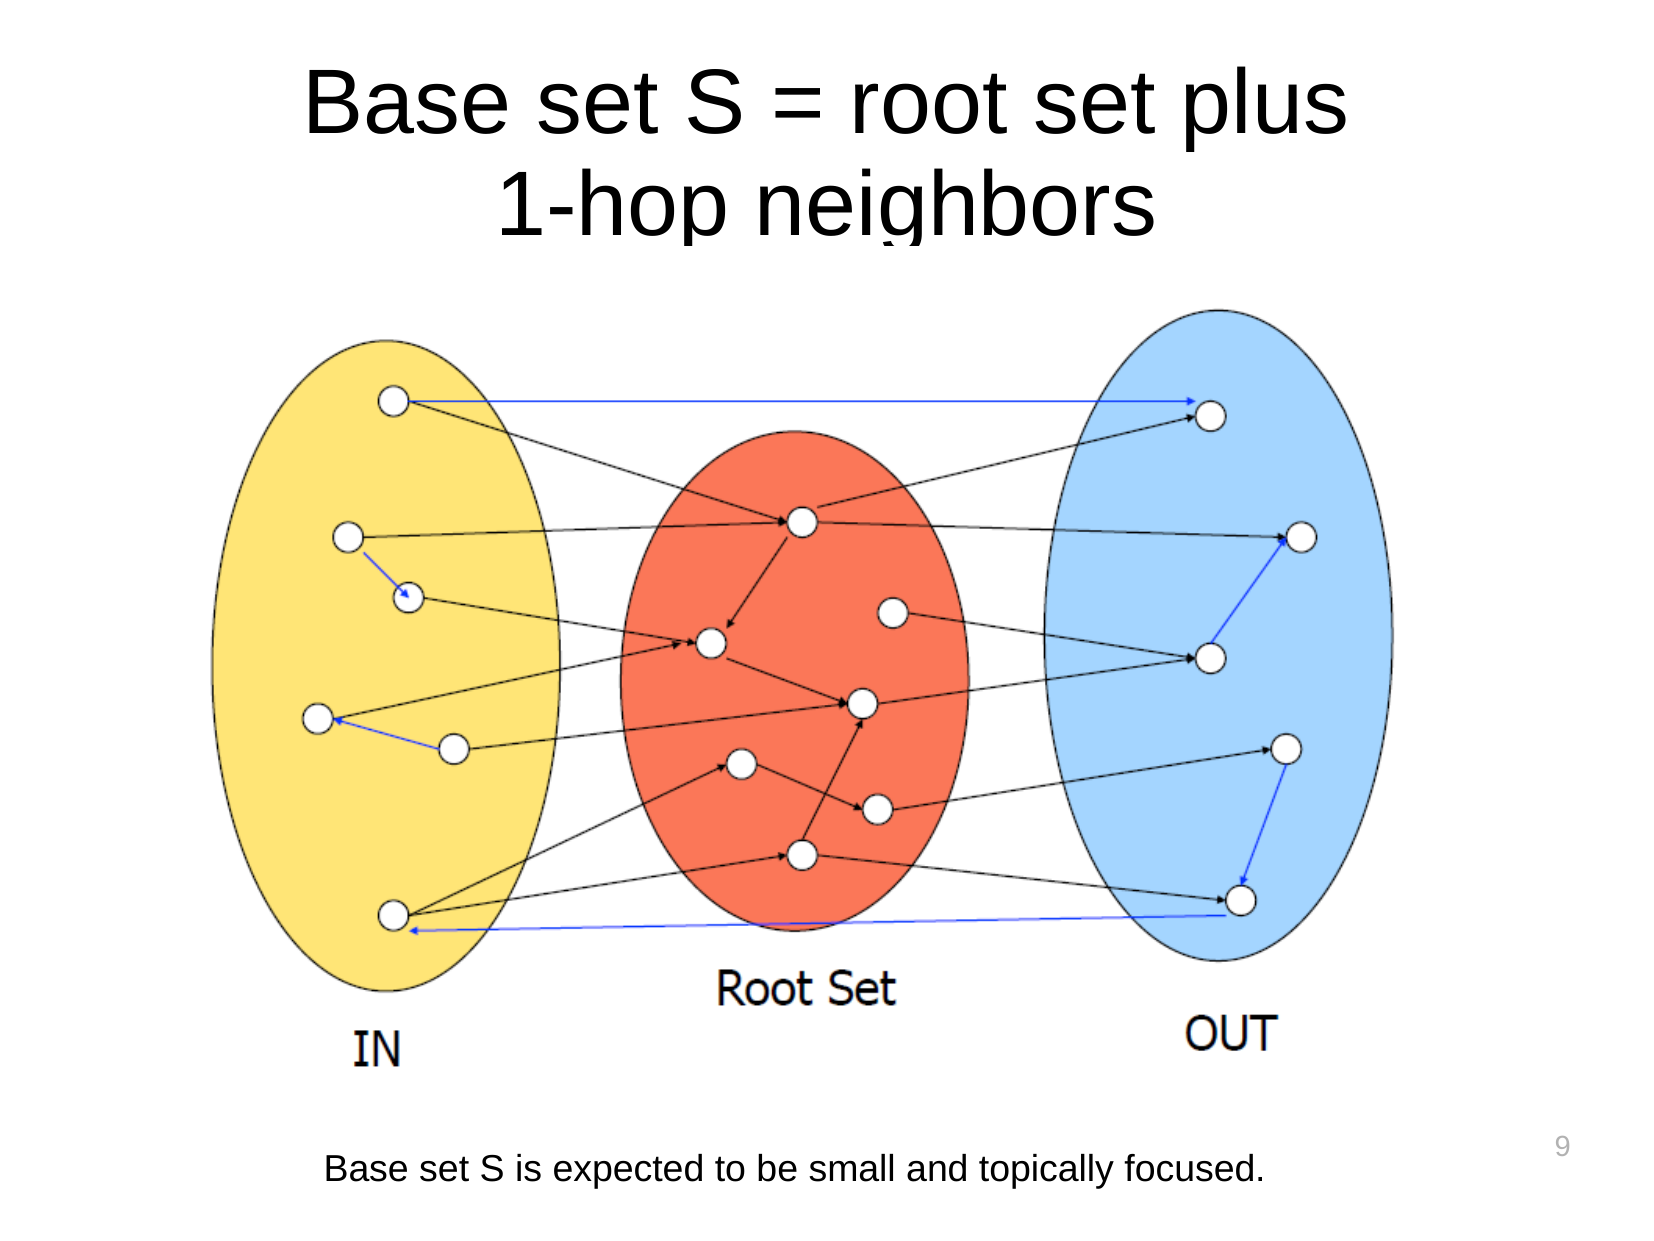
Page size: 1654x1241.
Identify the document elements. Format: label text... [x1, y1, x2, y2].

title Base set S = root set plus 1-hop neighbors [82, 49, 1571, 257]
picture [167, 246, 1513, 1140]
text_box Base set S is expected to be small and topically focused. [75, 1140, 1516, 1197]
